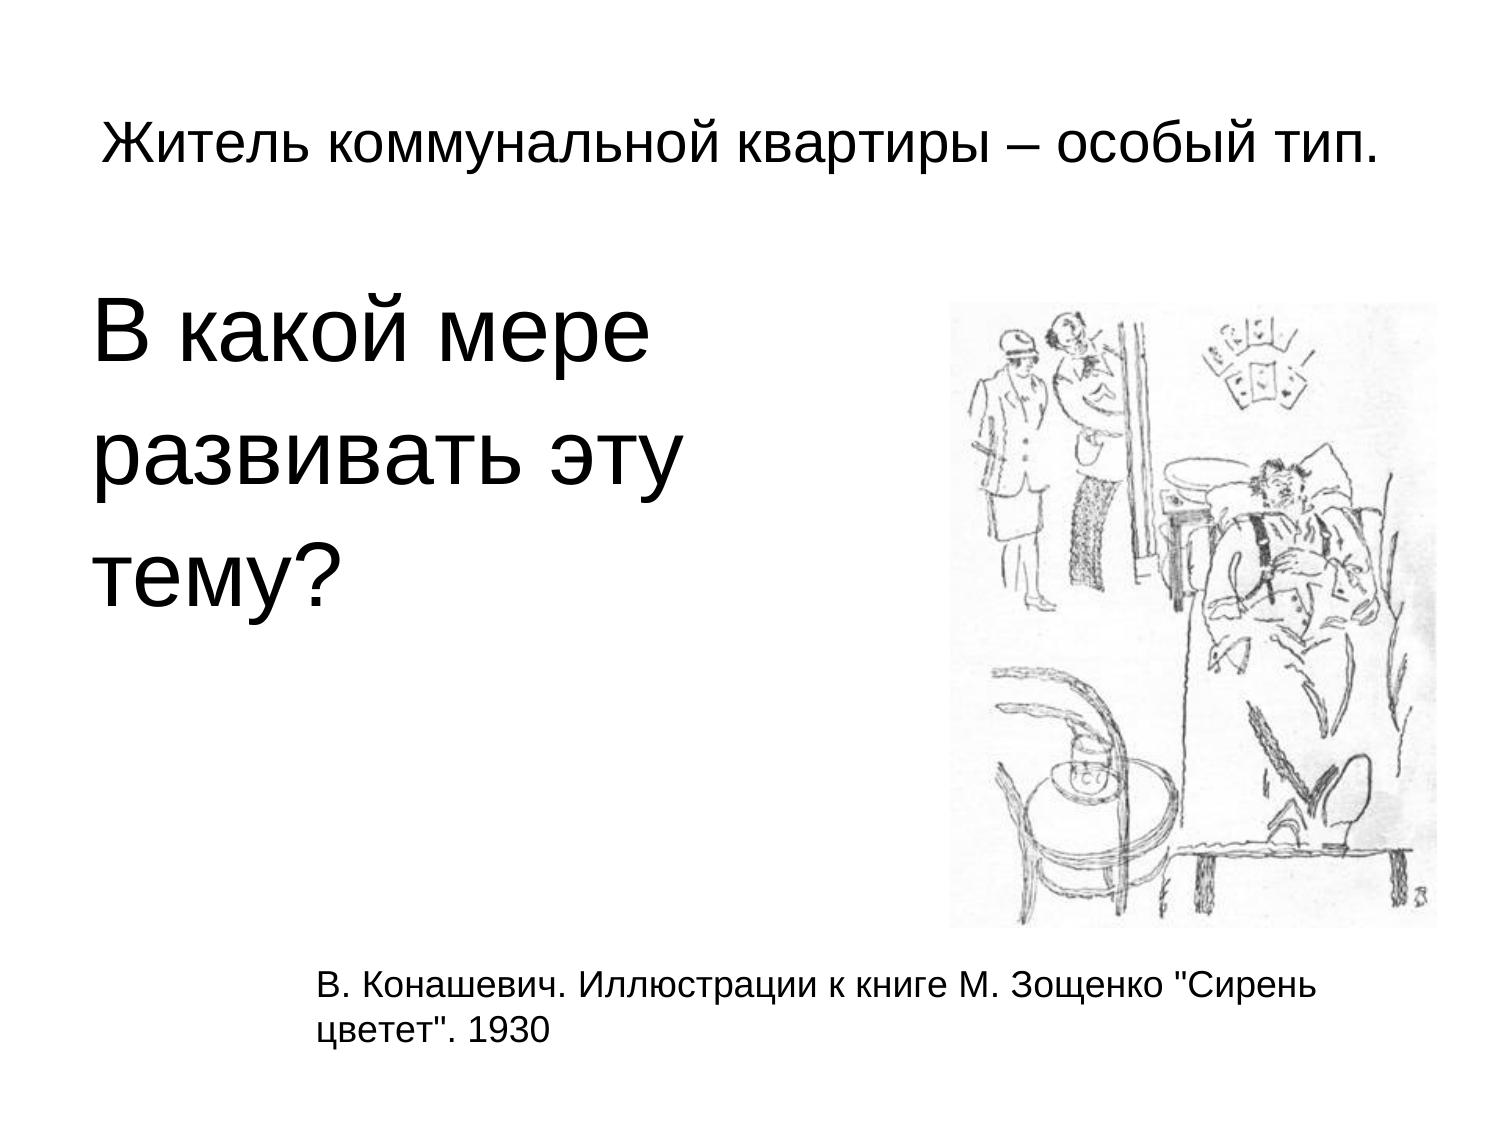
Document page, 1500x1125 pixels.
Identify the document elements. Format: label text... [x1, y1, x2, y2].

title Житель коммунальной квартиры – особый тип. [75, 31, 1426, 247]
list В какой мере развивать эту тему? [75, 262, 1426, 1006]
picture [950, 302, 1437, 928]
text_box В. Конашевич. Иллюстрации к книге М. Зощенко "Сирень цветет". 1930 [301, 952, 1459, 1058]
